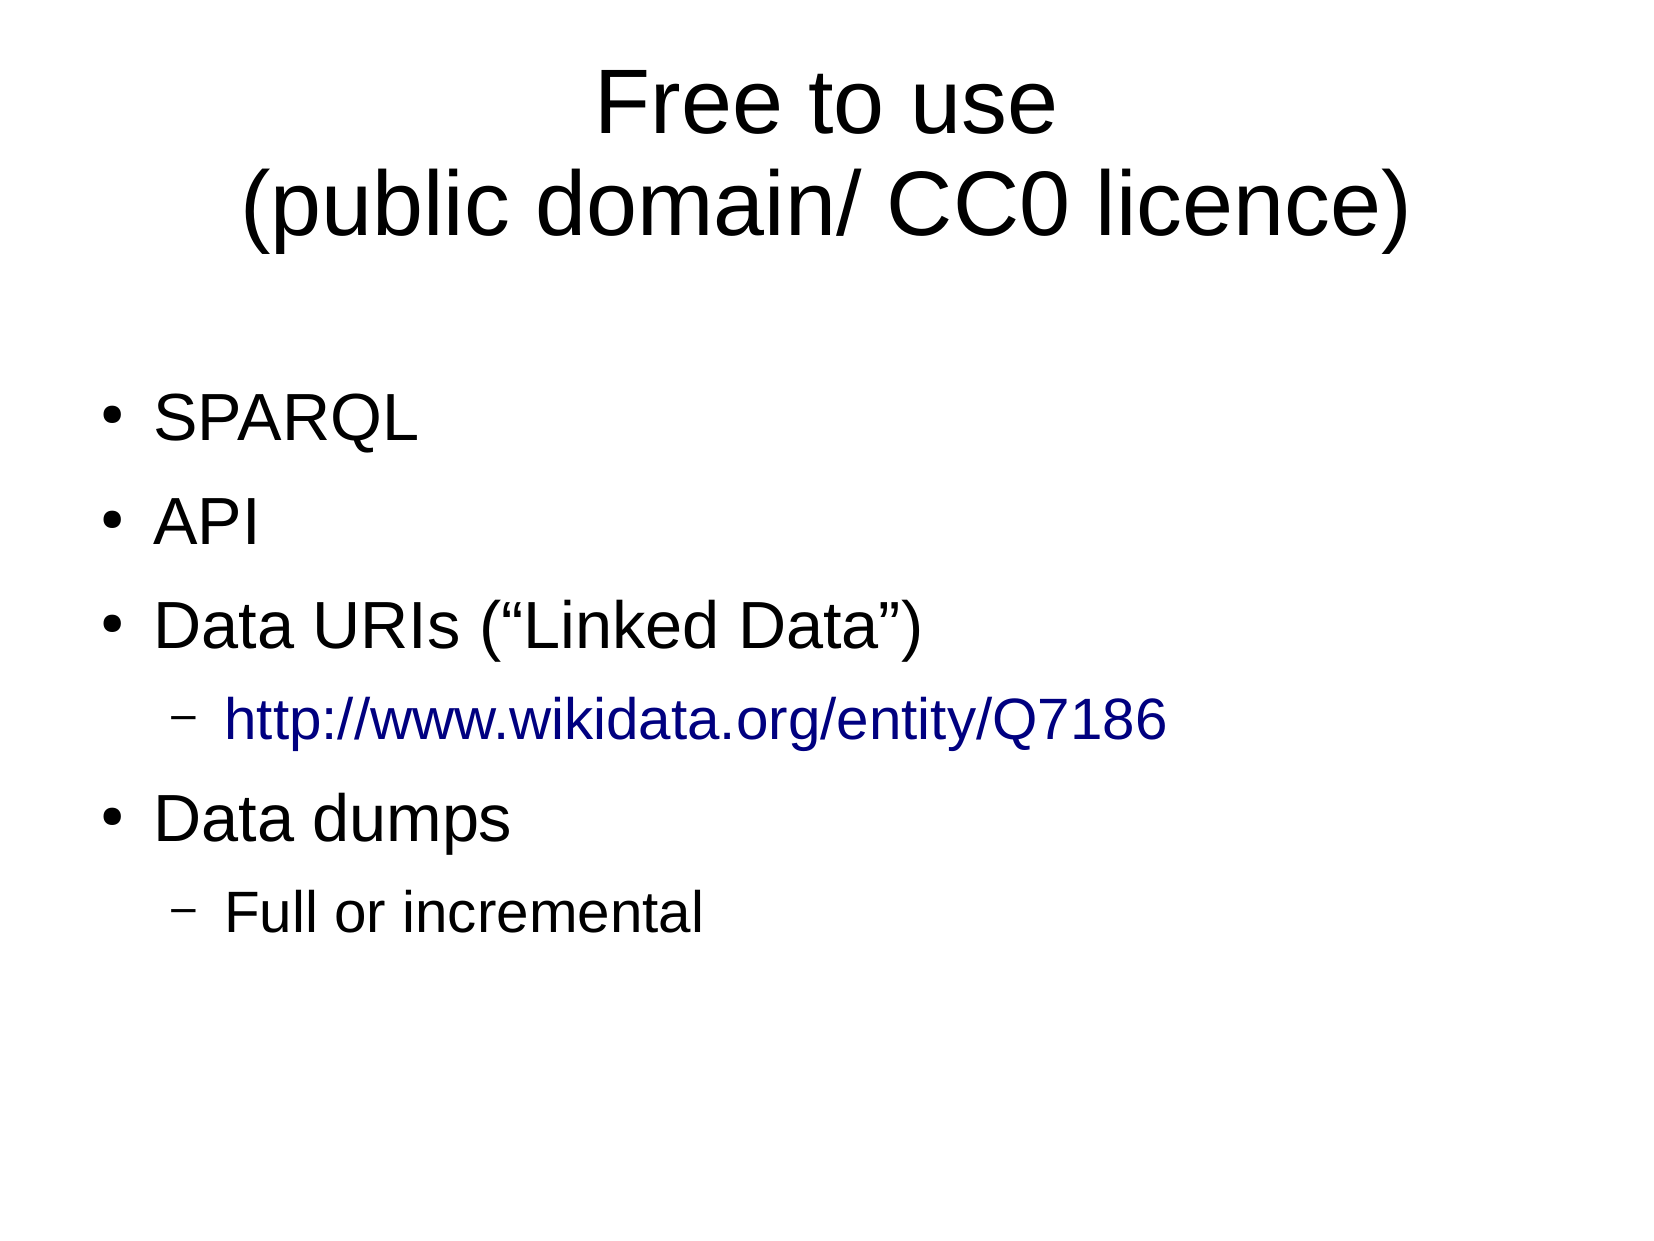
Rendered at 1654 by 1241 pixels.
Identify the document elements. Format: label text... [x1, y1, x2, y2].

list SPARQL API Data URIs (“Linked Data”) http://www.wikidata.org/entity/Q7186 Data dumps Full or incremental [82, 379, 1571, 1010]
title Free to use (public domain/ CC0 licence) [82, 49, 1571, 257]
